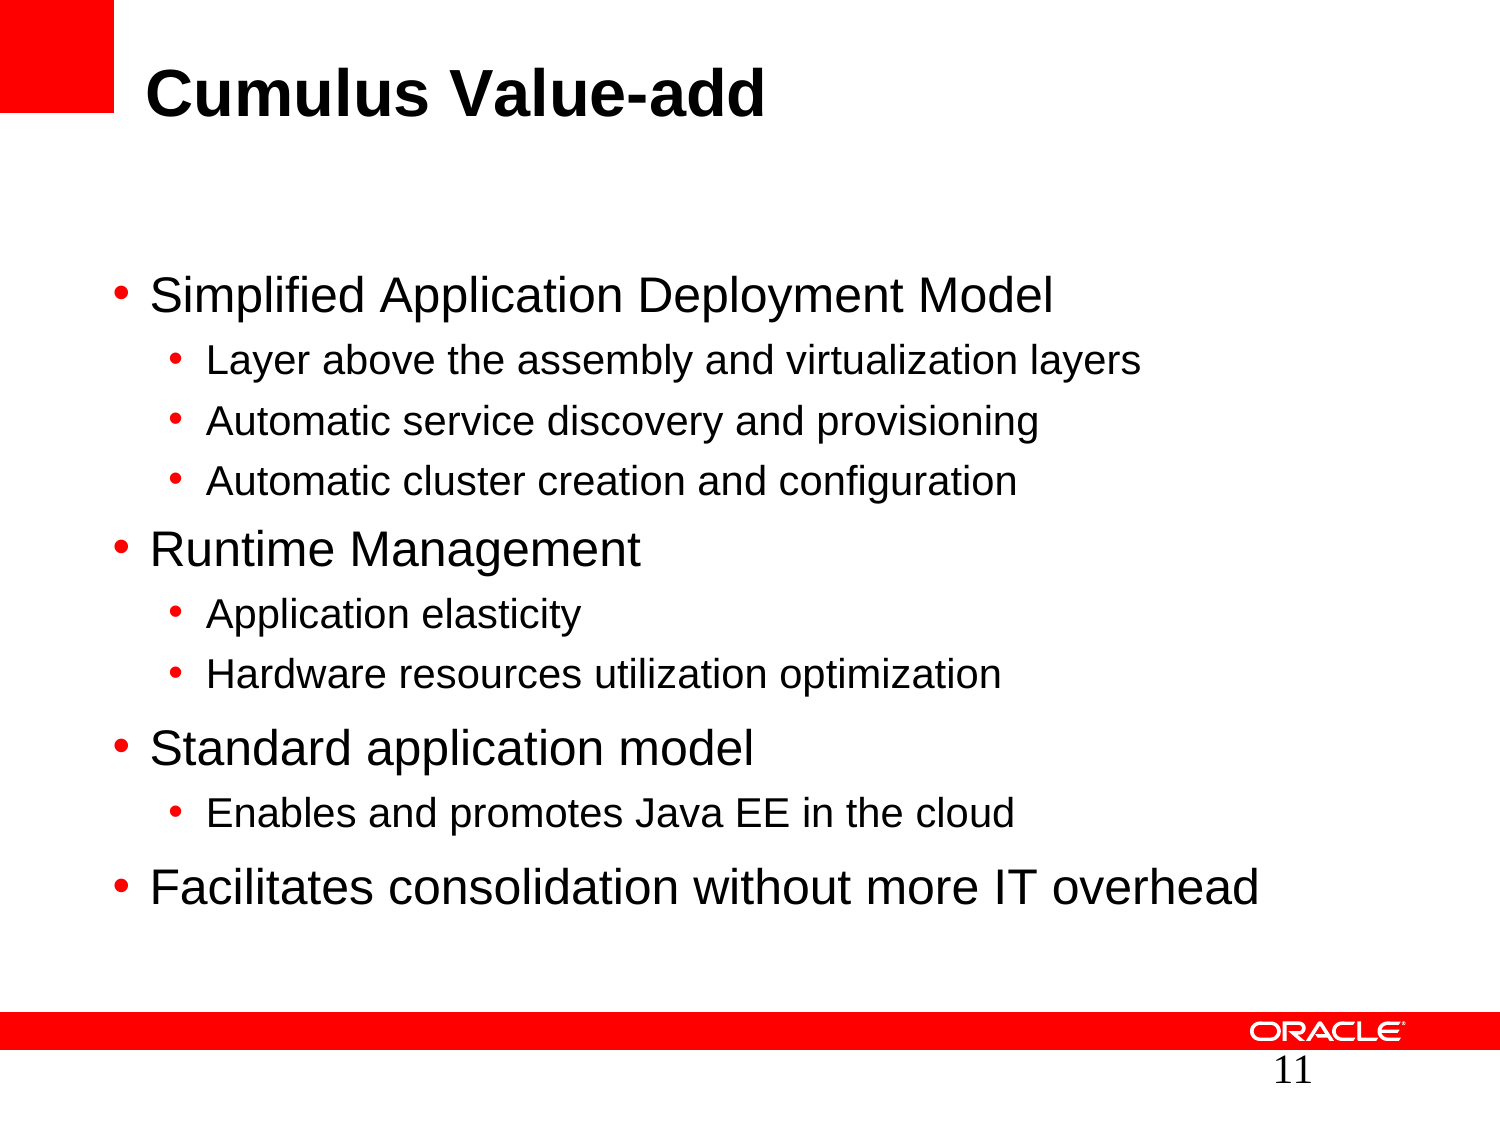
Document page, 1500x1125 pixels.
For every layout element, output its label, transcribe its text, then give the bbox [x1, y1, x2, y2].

picture [0, 1012, 1500, 1050]
list Simplified Application Deployment Model Layer above the assembly and virtualization layers Automatic service discovery and provisioning Automatic cluster creation and configuration Runtime Management Application elasticity Hardware resources utilization optimization Standard application model Enables and promotes Java EE in the cloud Facilitates consolidation without more IT overhead [112, 262, 1349, 976]
title Cumulus Value-add [145, 49, 1390, 205]
picture [0, 0, 114, 113]
